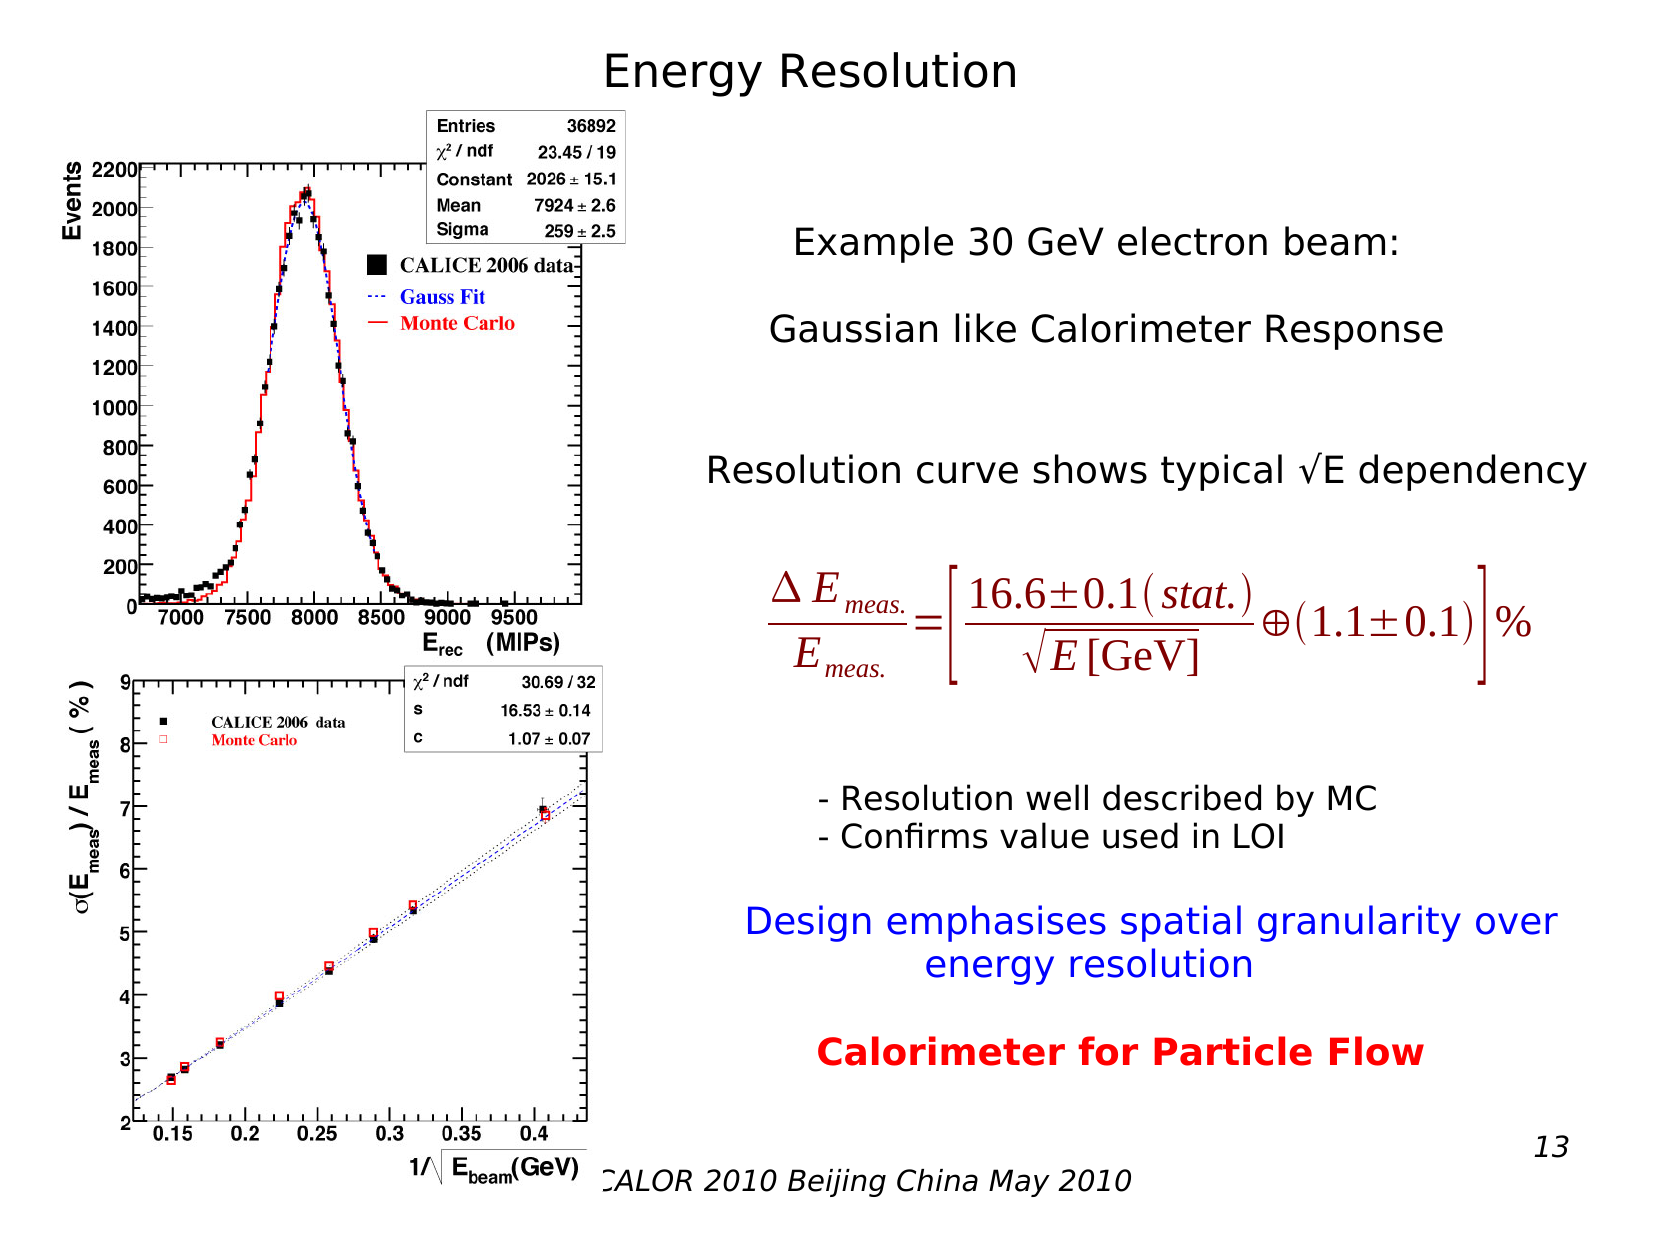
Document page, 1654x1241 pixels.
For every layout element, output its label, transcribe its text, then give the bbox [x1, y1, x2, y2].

picture [65, 665, 603, 1191]
text_box Example 30 GeV electron beam: Gaussian like Calorimeter Response [753, 213, 1457, 359]
text_box Energy Resolution [587, 37, 1027, 106]
text_box - Resolution well described by MC - Confirms value used in LOI Design emphasises spatial granularity over energy resolution Calorimeter for Particle Flow [729, 771, 1556, 1115]
picture [58, 110, 626, 663]
chart [760, 562, 1537, 687]
text_box Resolution curve shows typical √E dependency [690, 441, 1585, 500]
